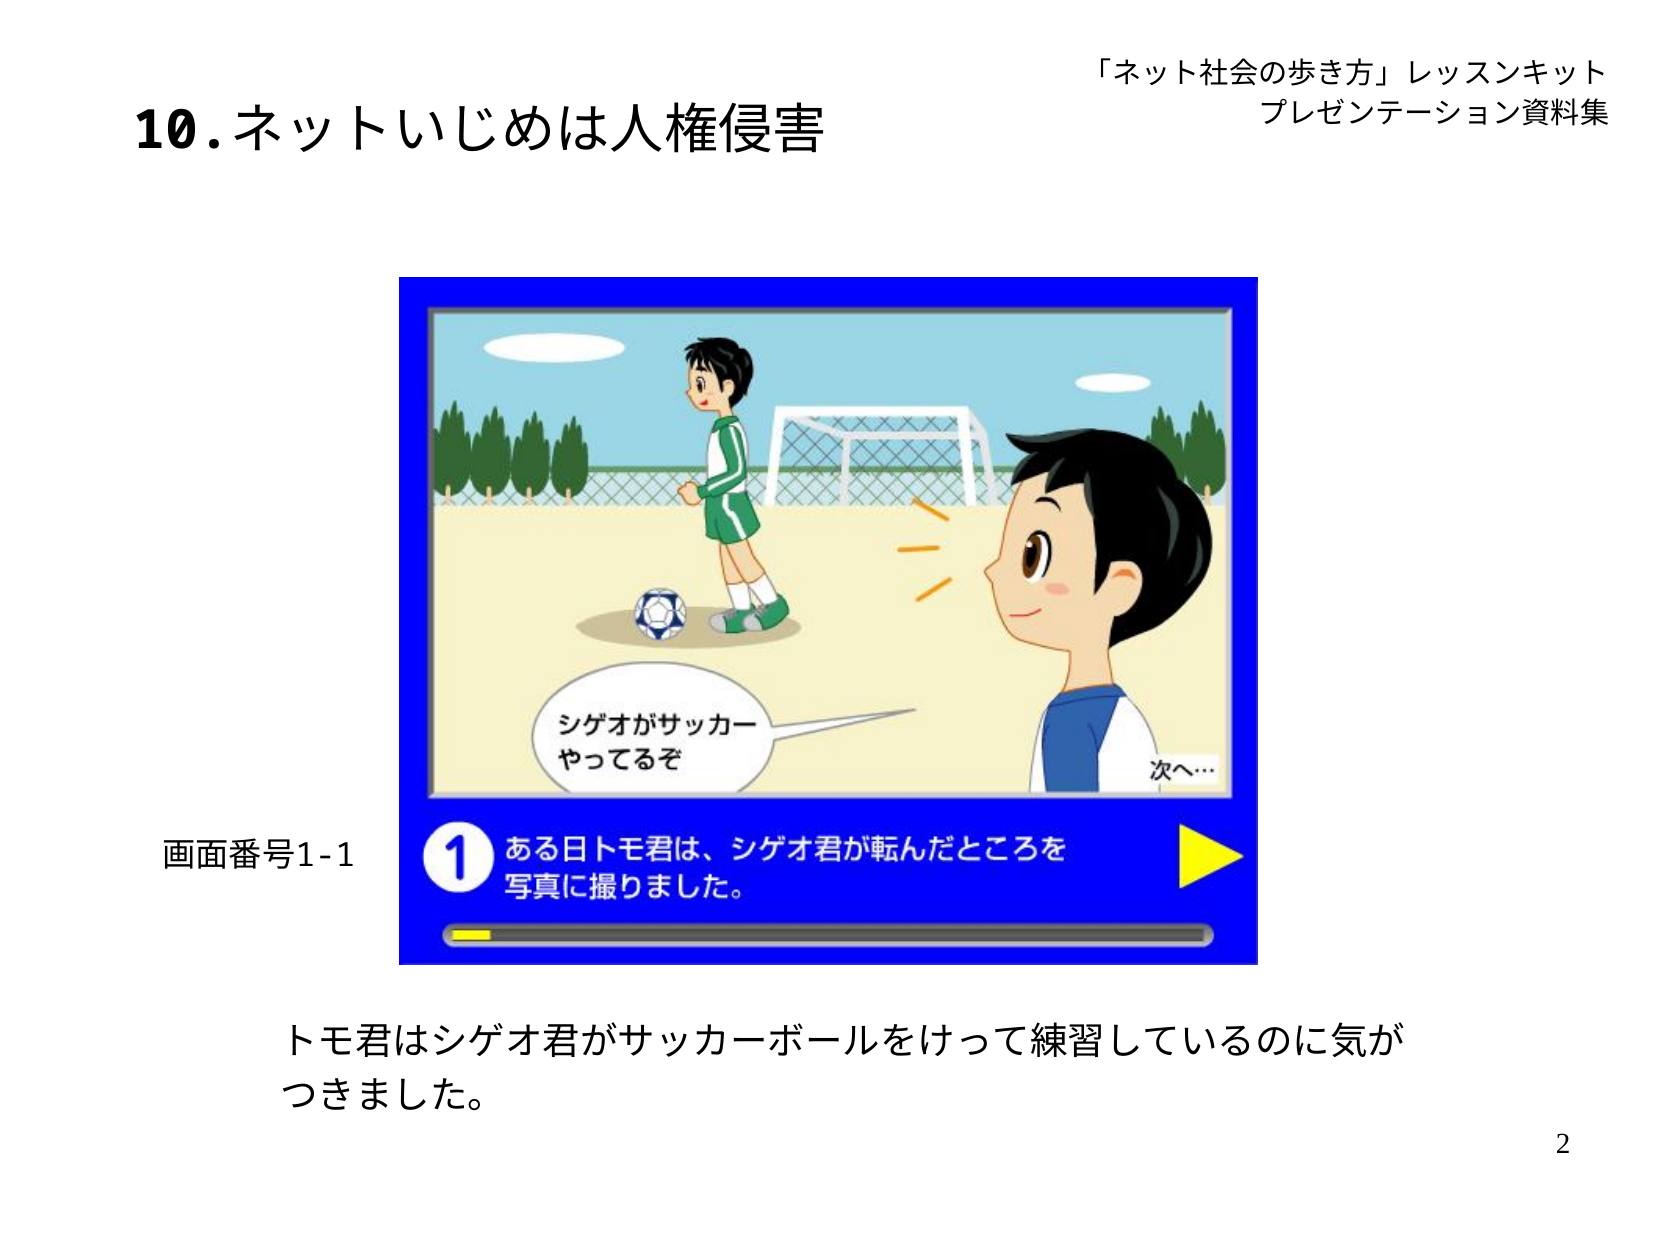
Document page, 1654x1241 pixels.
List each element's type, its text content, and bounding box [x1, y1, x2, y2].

text_box トモ君はシゲオ君がサッカーボールをけって練習しているのに気がつきました。 [265, 1003, 1447, 1182]
picture [399, 277, 1258, 965]
text_box 10.ネットいじめは人権侵害 [118, 88, 1093, 169]
text_box 画面番号1-1 [147, 826, 384, 882]
text_box 「ネット社会の歩き方」レッスンキット プレゼンテーション資料集 [1062, 44, 1625, 139]
